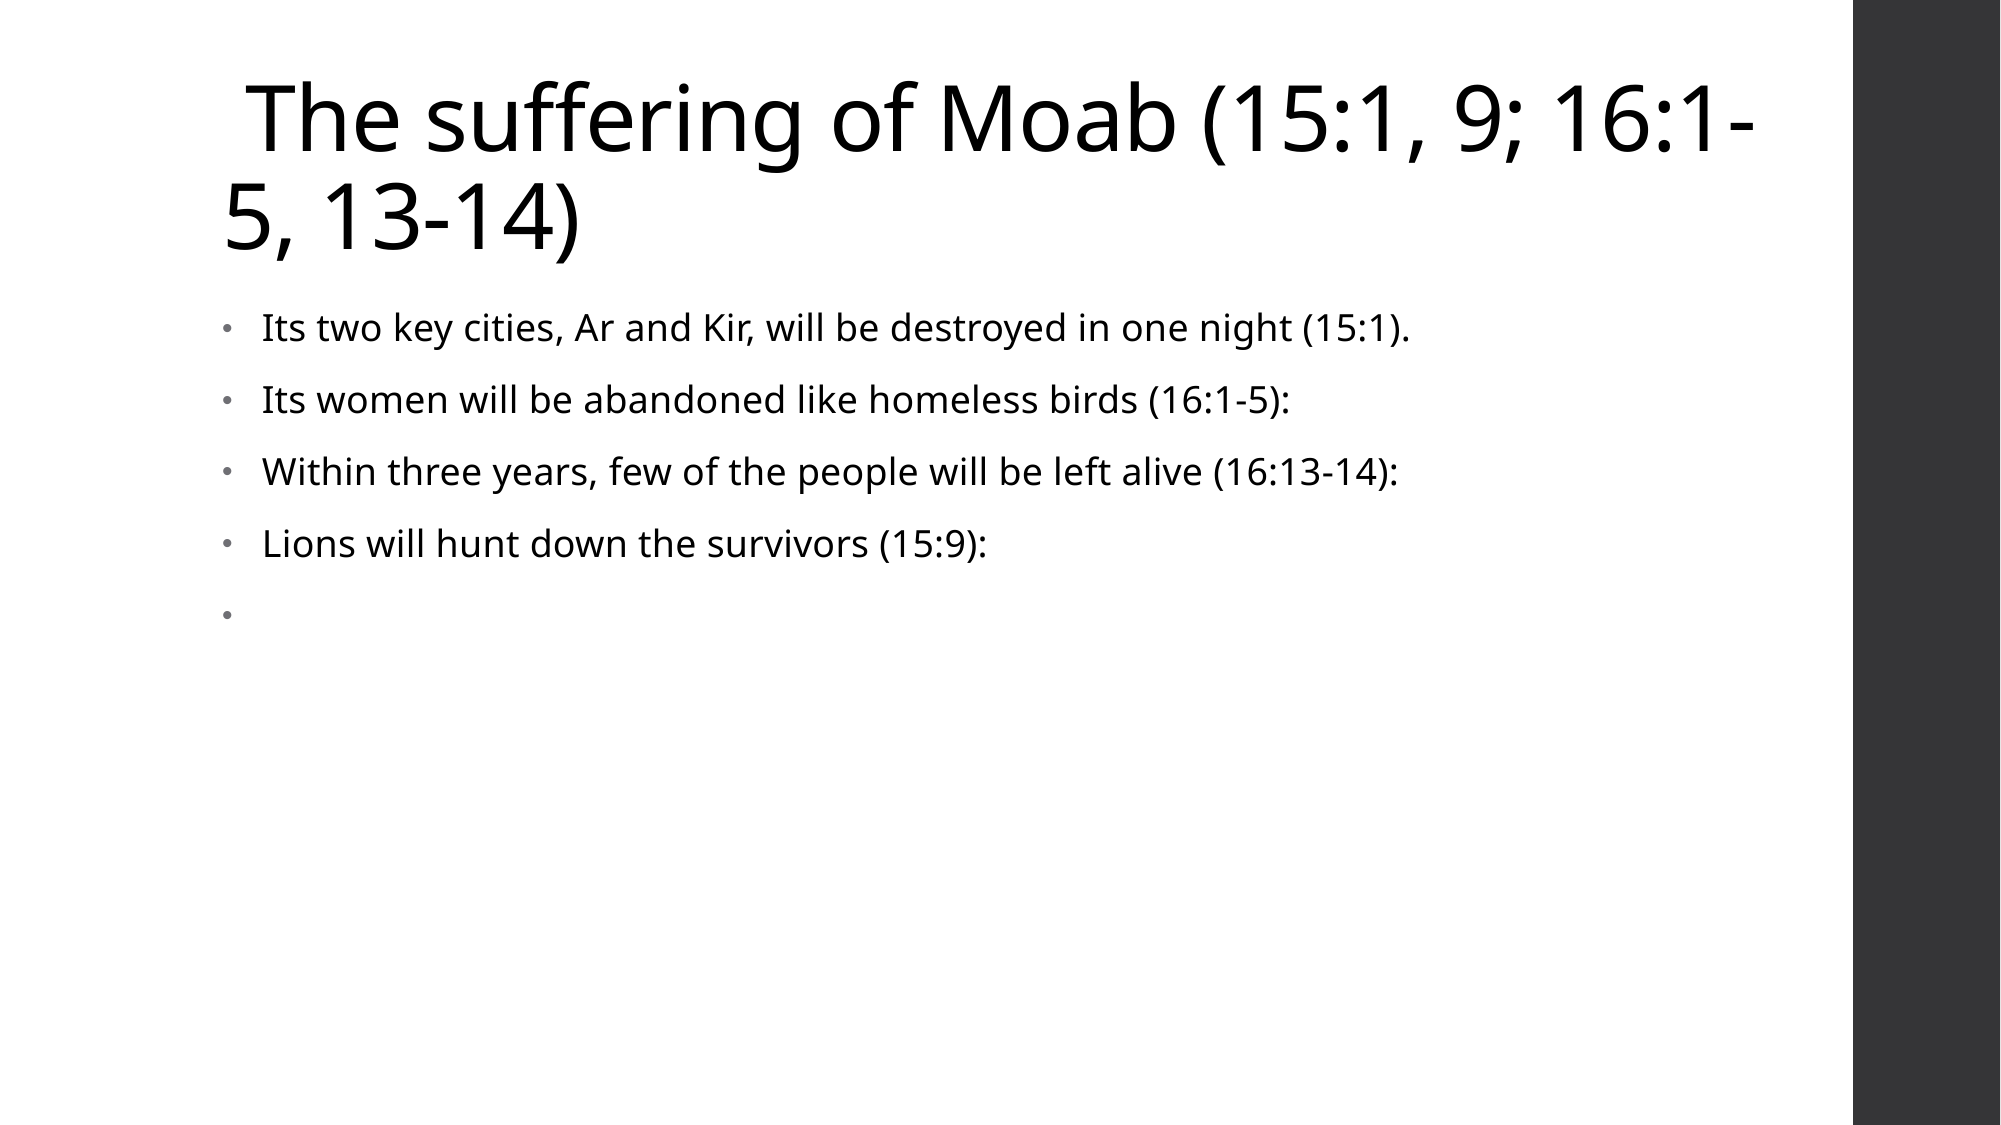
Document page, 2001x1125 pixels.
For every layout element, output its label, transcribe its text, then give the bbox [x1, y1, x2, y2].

title The suffering of Moab (15:1, 9; 16:1-5, 13-14) [206, 60, 1797, 278]
list Its two key cities, Ar and Kir, will be destroyed in one night (15:1). Its women will be abandoned like homeless birds (16:1-5): Within three years, few of the people will be left alive (16:13-14): Lions will hunt down the survivors (15:9): [206, 299, 1617, 1014]
